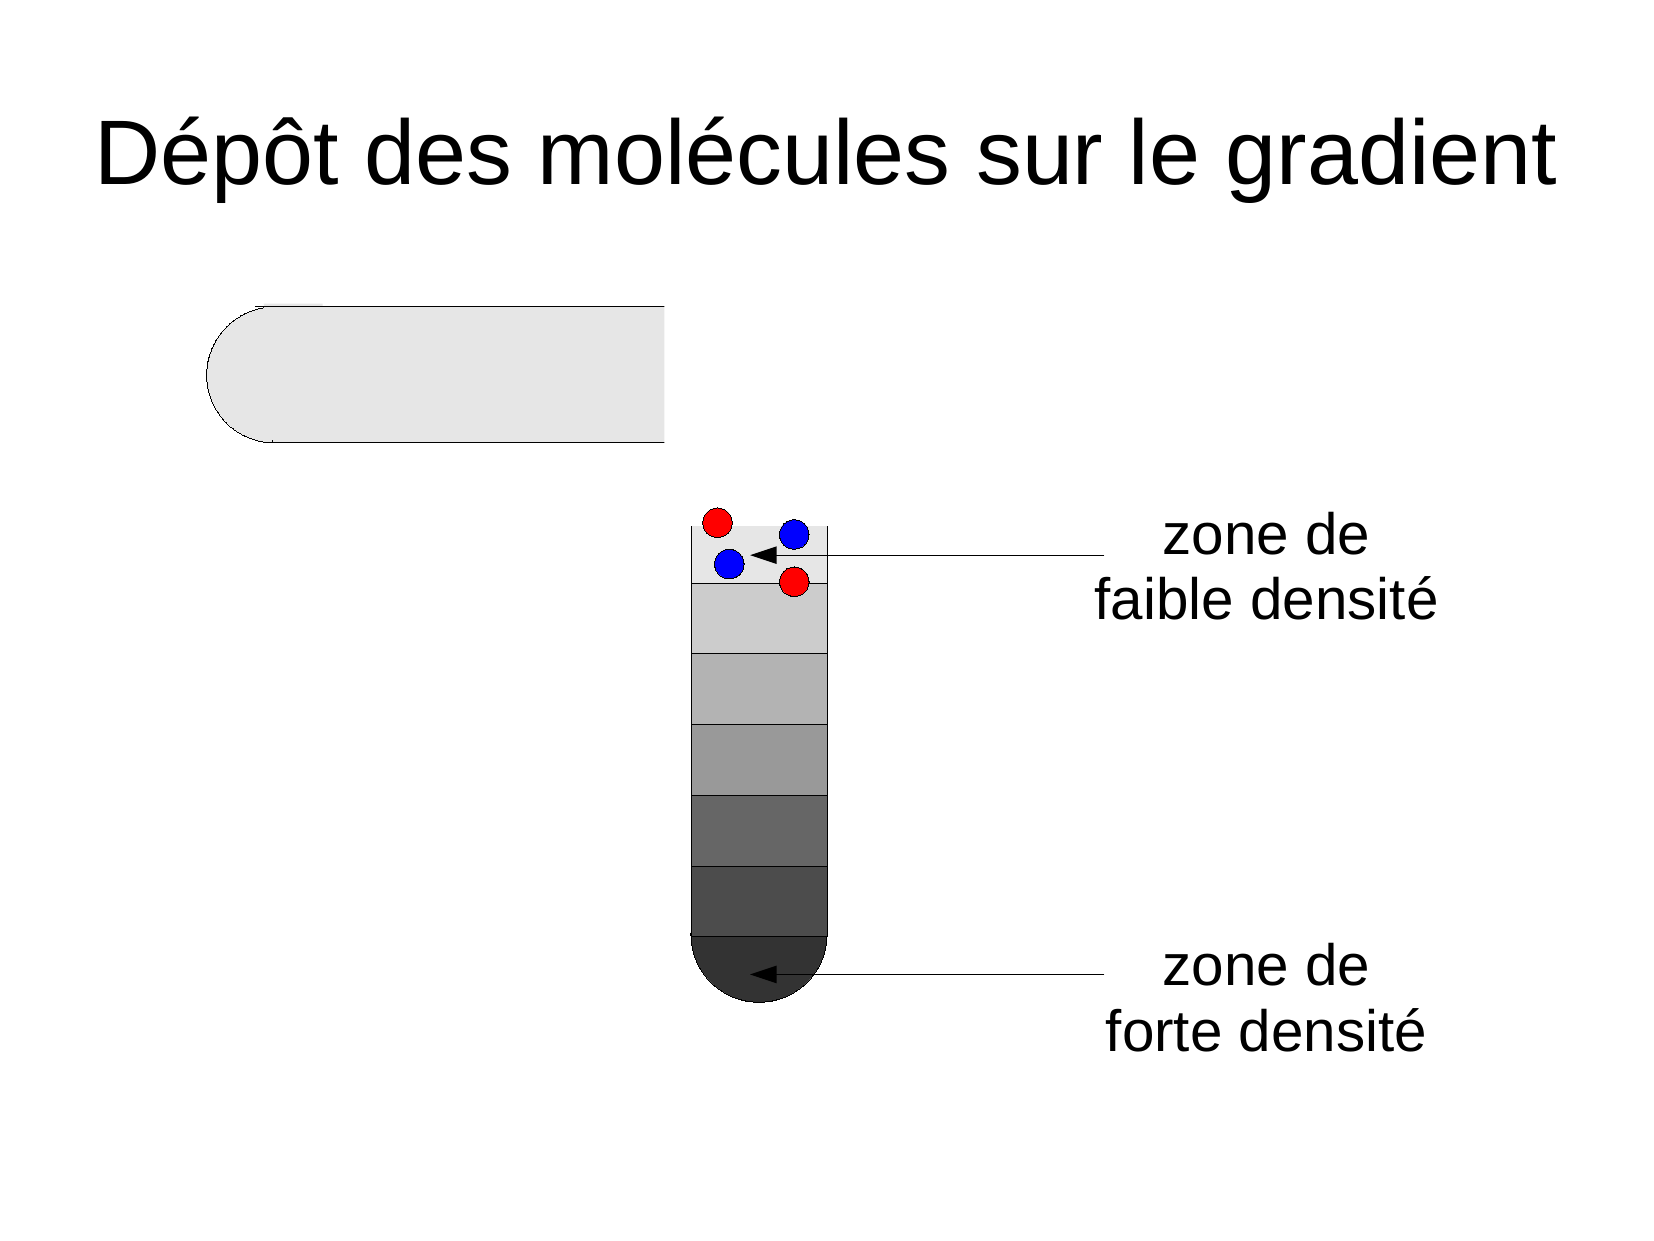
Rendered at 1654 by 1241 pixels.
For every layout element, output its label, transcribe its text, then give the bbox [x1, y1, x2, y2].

text_box [690, 502, 831, 1003]
title zone de faible densité [1045, 502, 1489, 632]
text_box [206, 302, 694, 473]
title zone de forte densité [1045, 933, 1489, 1063]
title Dépôt des molécules sur le gradient [82, 56, 1571, 250]
